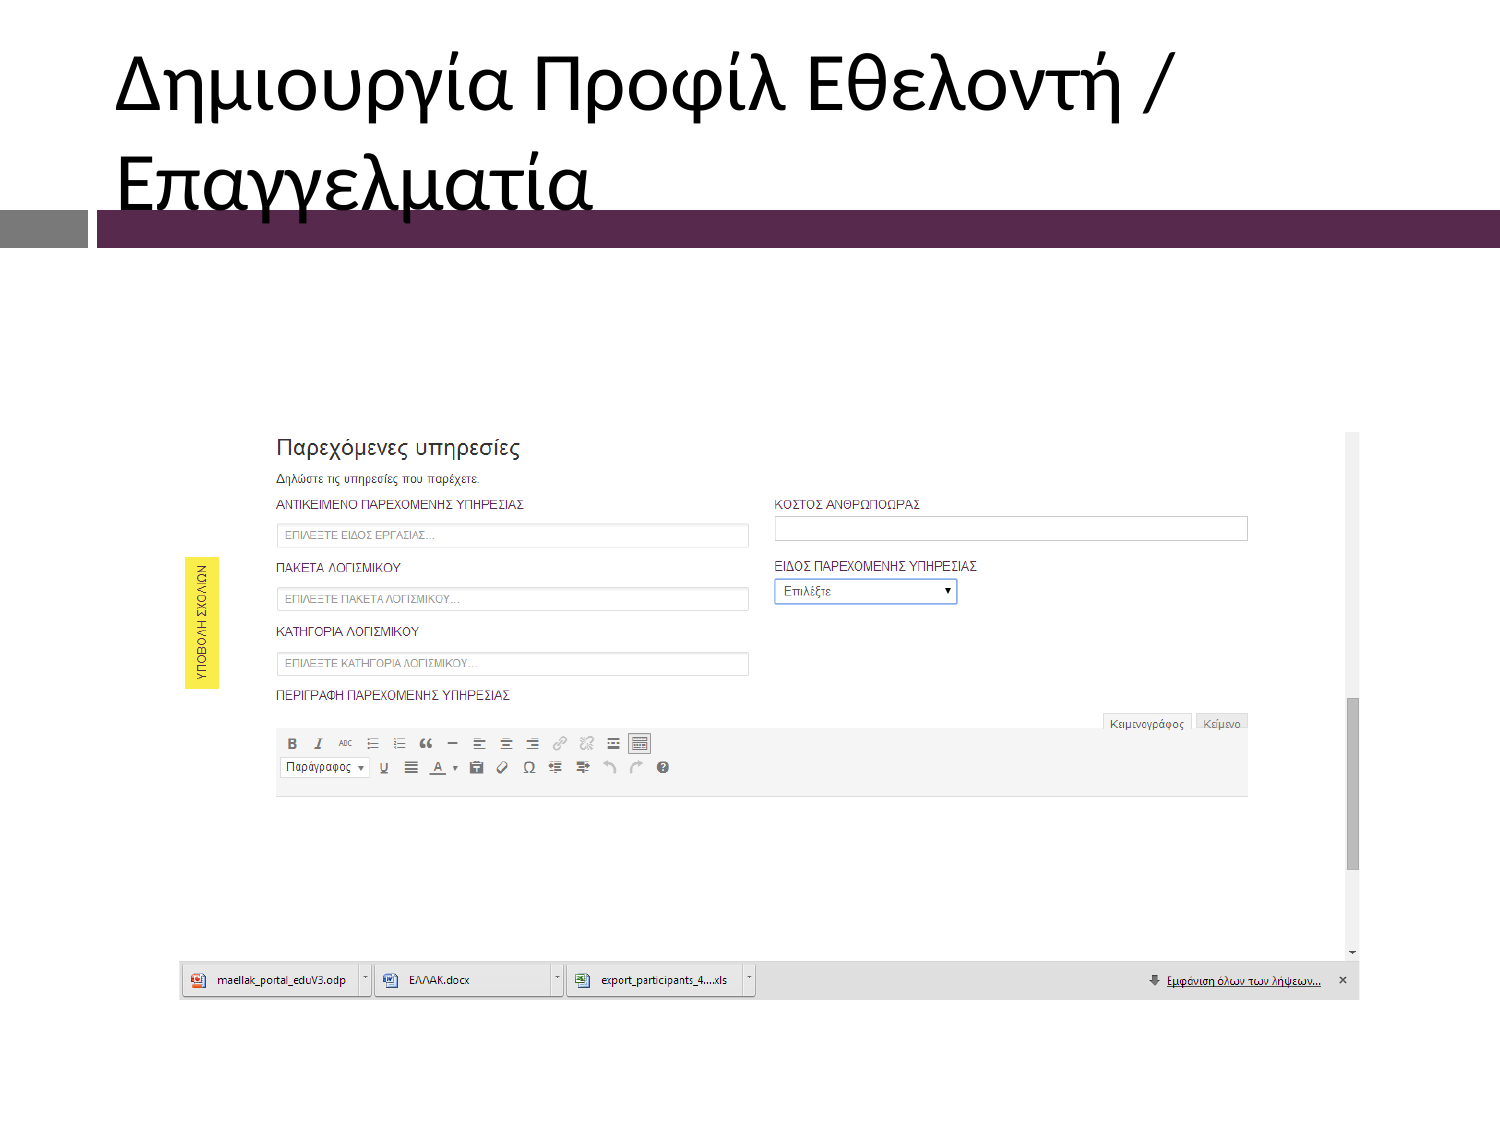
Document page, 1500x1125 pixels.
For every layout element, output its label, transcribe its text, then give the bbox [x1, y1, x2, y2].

title Δημιουργία Προφίλ Εθελοντή / Επαγγελματία [100, 19, 1438, 182]
picture [179, 432, 1360, 1001]
